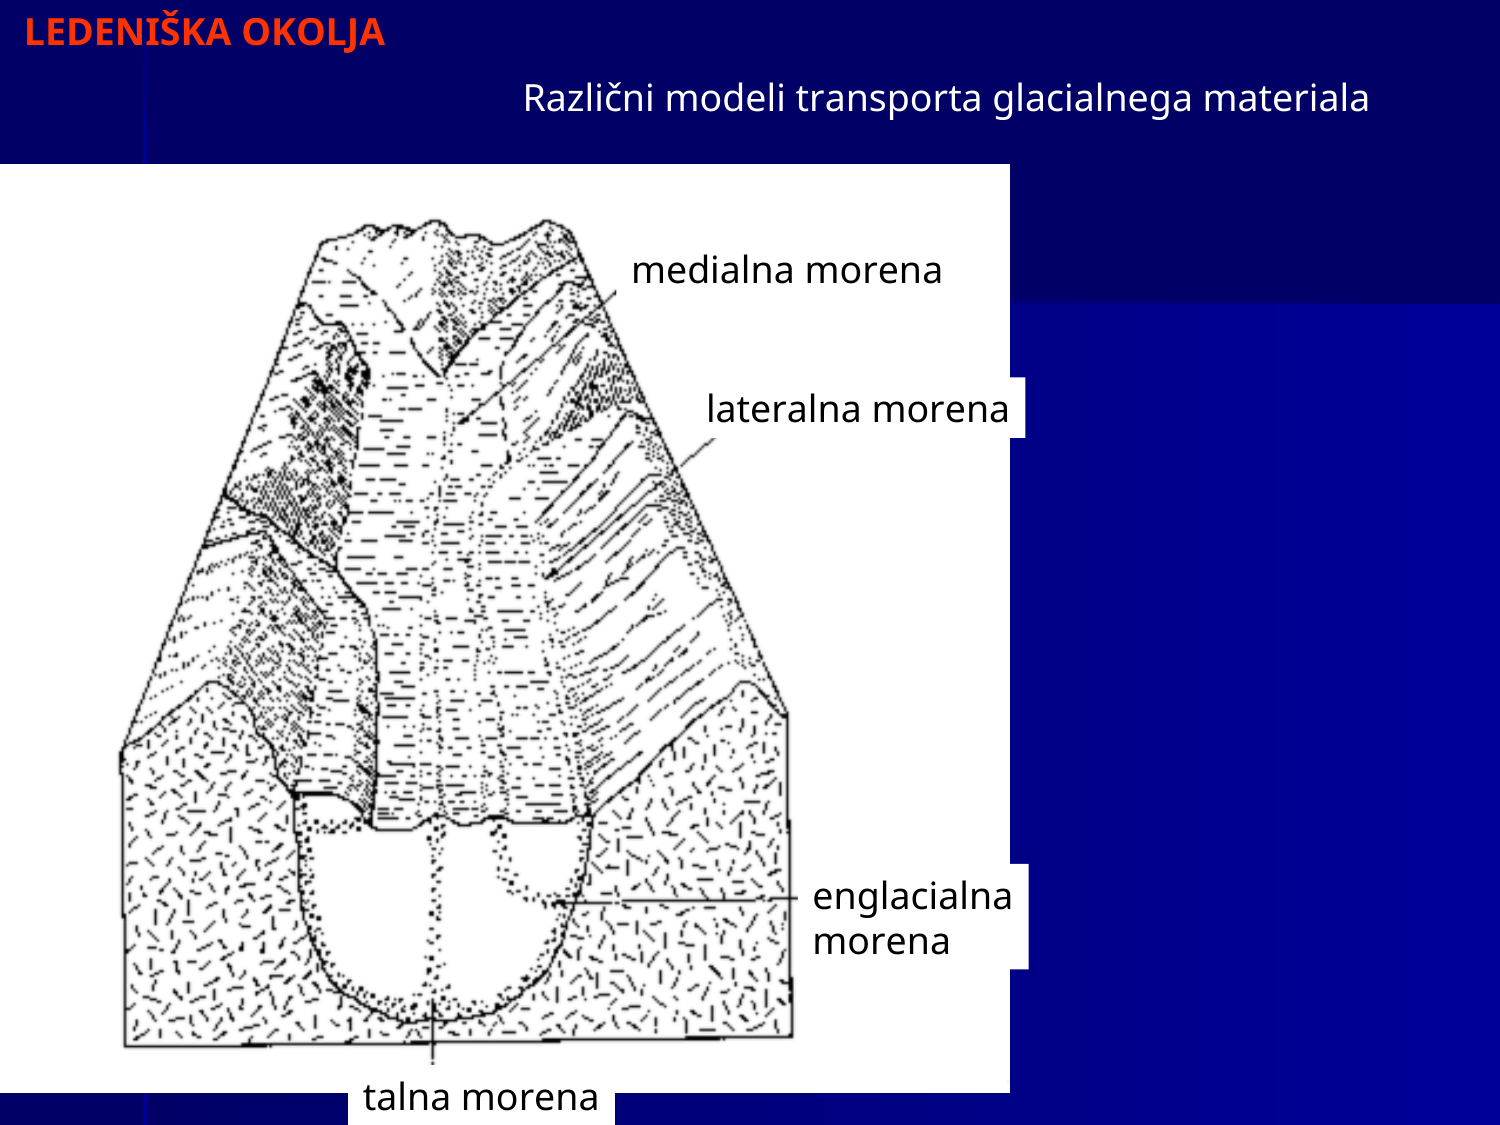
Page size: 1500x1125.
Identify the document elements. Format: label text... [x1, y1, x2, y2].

text_box LEDENIŠKA OKOLJA [9, 0, 401, 61]
text_box lateralna morena [691, 377, 1026, 438]
text_box medialna morena [616, 237, 959, 299]
text_box Različni modeli transporta glacialnega materiala [507, 66, 1387, 127]
text_box talna morena [348, 1064, 615, 1125]
text_box englacialna morena [797, 863, 1029, 970]
picture [0, 164, 1010, 1093]
